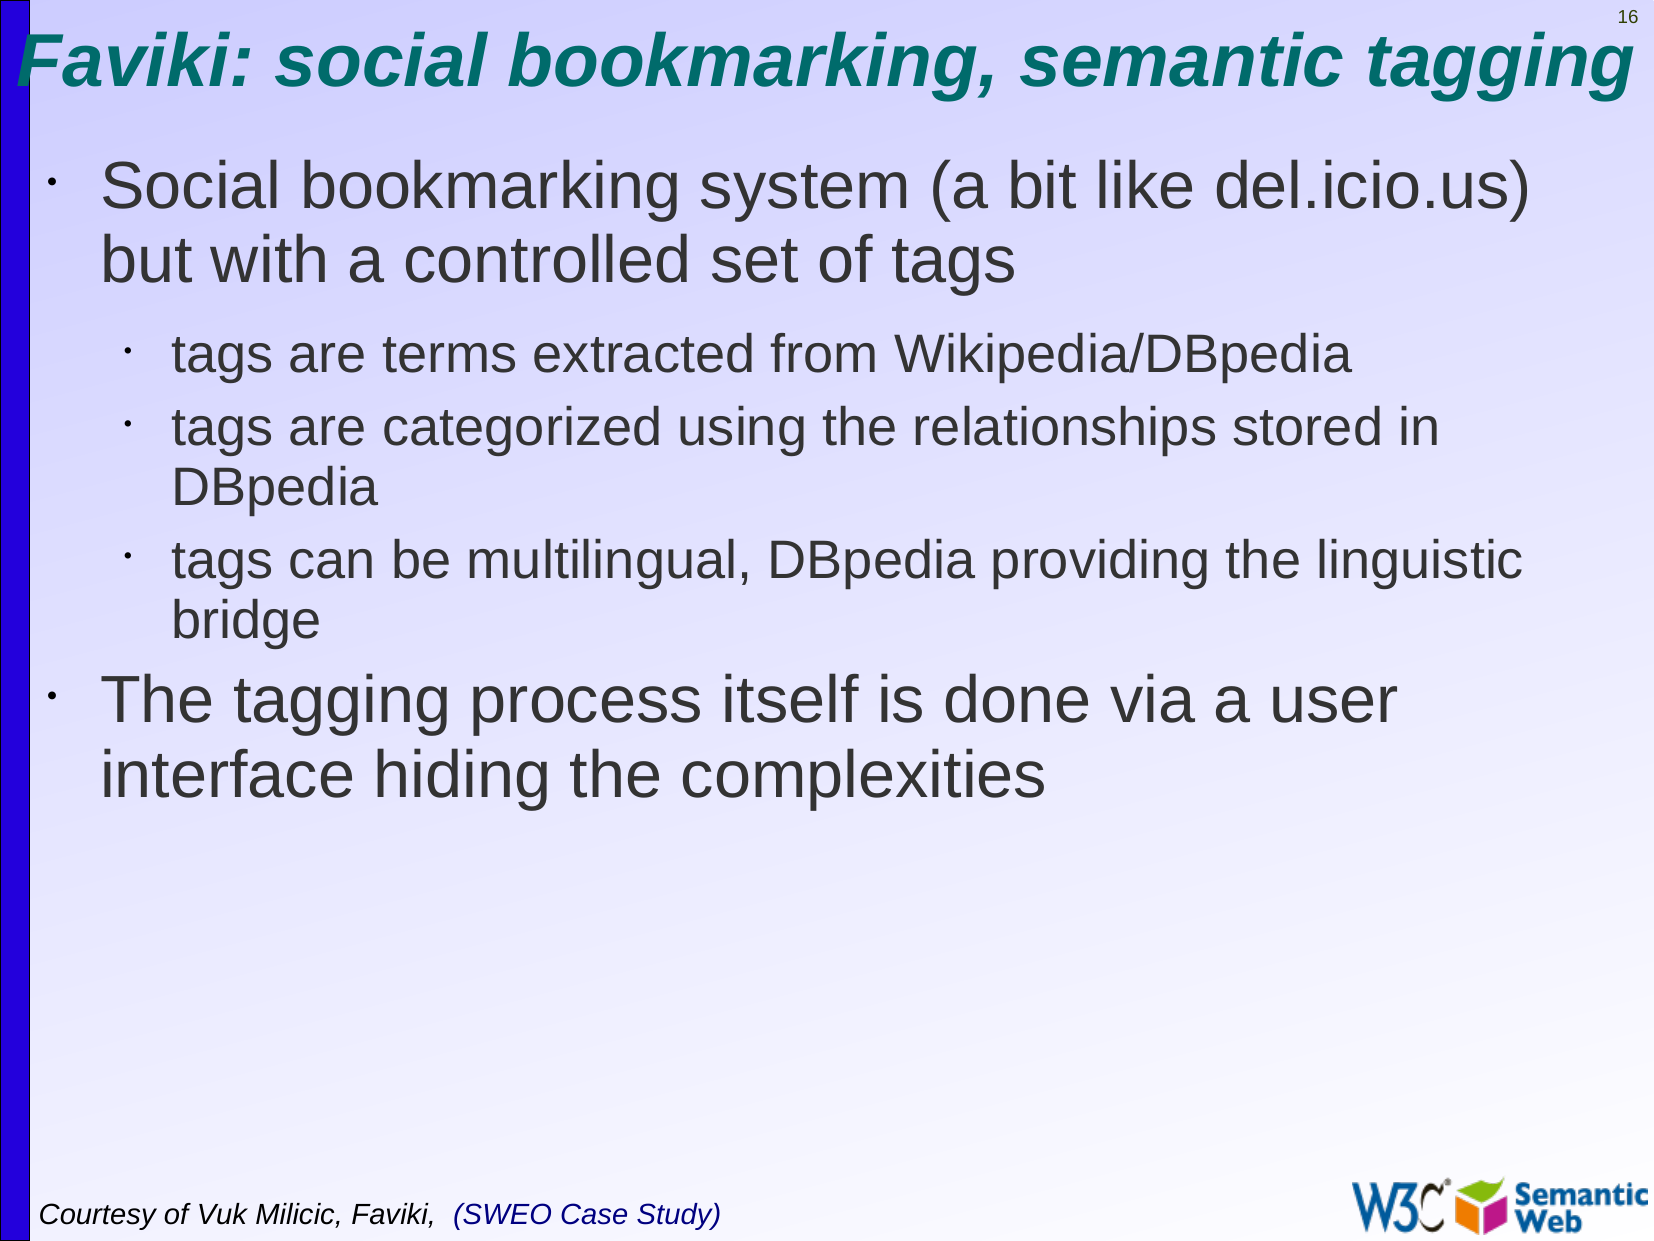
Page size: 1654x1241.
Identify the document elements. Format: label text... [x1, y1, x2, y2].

picture [1352, 1175, 1648, 1235]
text_box Courtesy of Vuk Milicic, Faviki, (SWEO Case Study) [23, 1192, 890, 1240]
title Faviki: social bookmarking, semantic tagging [0, 0, 1654, 119]
list Social bookmarking system (a bit like del.icio.us) but with a controlled set of tags tags are terms extracted from Wikipedia/DBpedia tags are categorized using the relationships stored in DBpedia tags can be multilingual, DBpedia providing the linguistic bridge The tagging process itself is done via a user interface hiding the complexities [29, 147, 1624, 1134]
